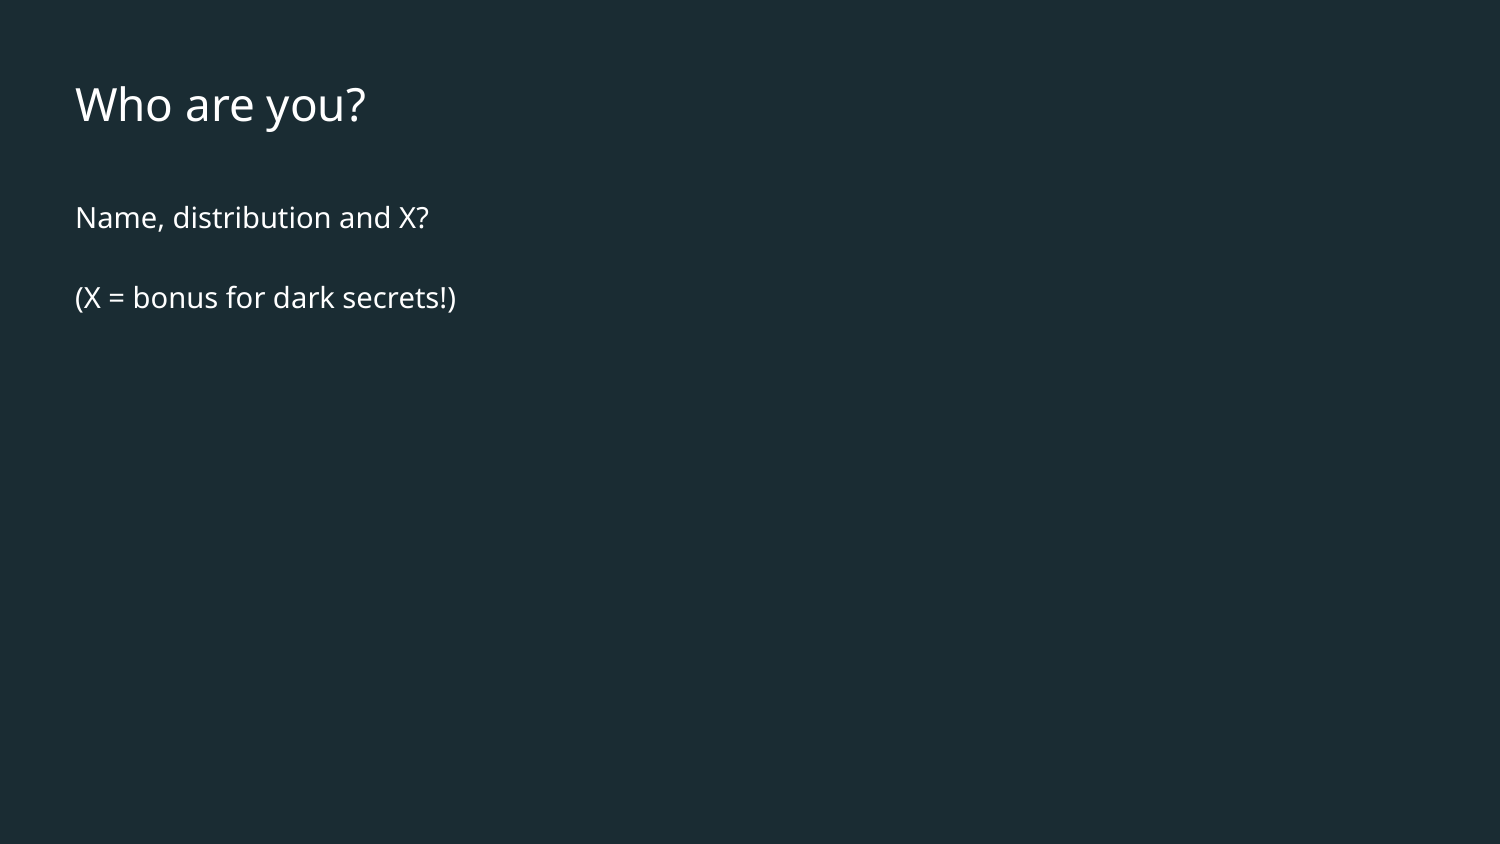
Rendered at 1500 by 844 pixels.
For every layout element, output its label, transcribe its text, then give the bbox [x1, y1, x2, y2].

title Who are you? [75, 33, 1425, 175]
list Name, distribution and X? (X = bonus for dark secrets!) [75, 197, 1425, 687]
